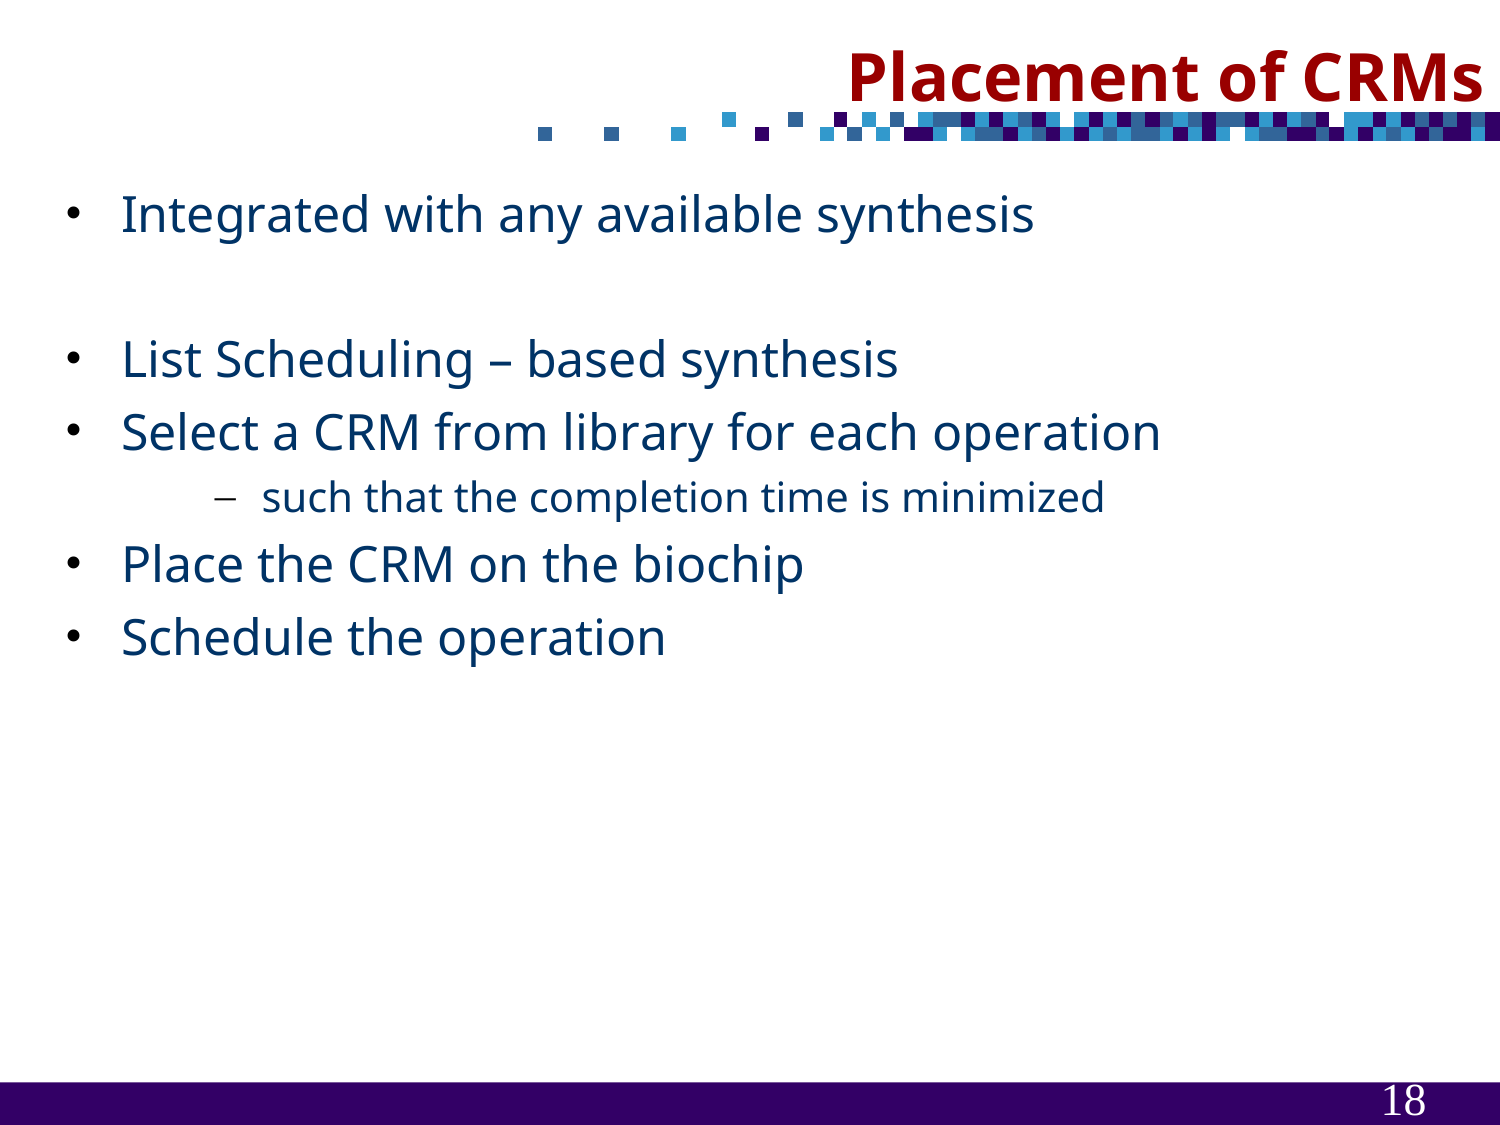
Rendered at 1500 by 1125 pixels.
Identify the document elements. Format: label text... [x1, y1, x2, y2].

list Integrated with any available synthesis List Scheduling – based synthesis Select a CRM from library for each operation such that the completion time is minimized Place the CRM on the biochip Schedule the operation [50, 174, 1450, 843]
title Placement of CRMs [0, 24, 1500, 125]
